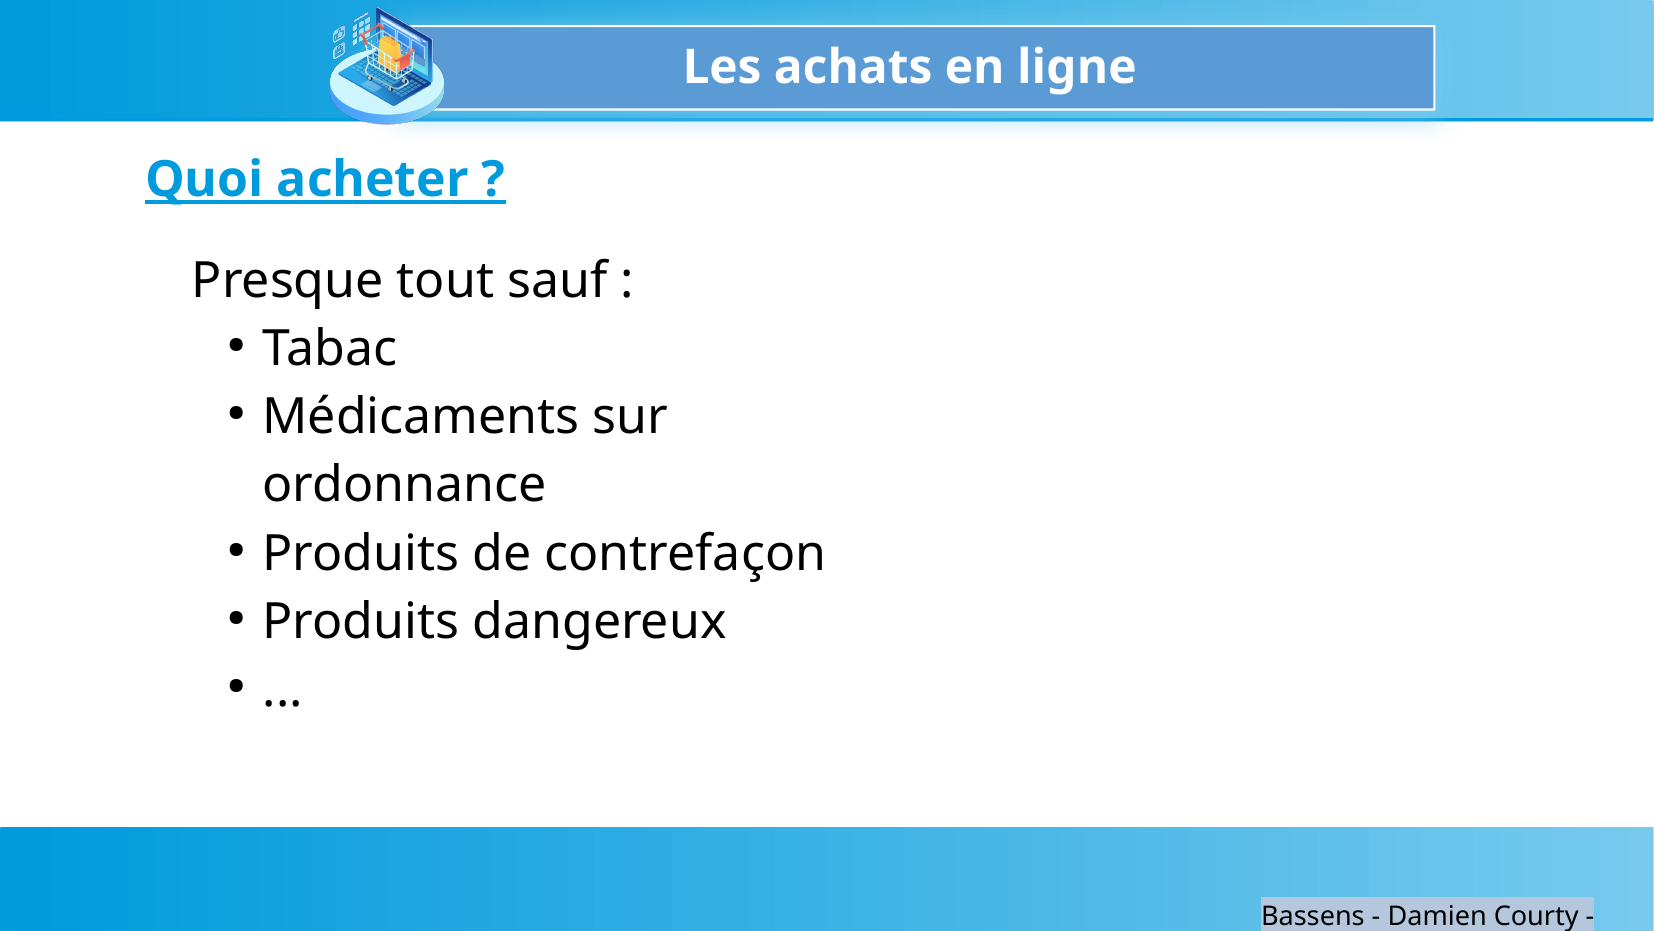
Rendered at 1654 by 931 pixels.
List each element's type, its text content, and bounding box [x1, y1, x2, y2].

text_box Les achats en ligne [460, 26, 1435, 110]
text_box Quoi acheter ? [130, 135, 916, 252]
text_box Presque tout sauf : Tabac Médicaments sur ordonnance Produits de contrefaçon Produits dangereux ... [177, 236, 916, 780]
text_box Bassens - Damien Courty - 2024 [1246, 889, 1654, 931]
picture [312, 0, 1439, 139]
